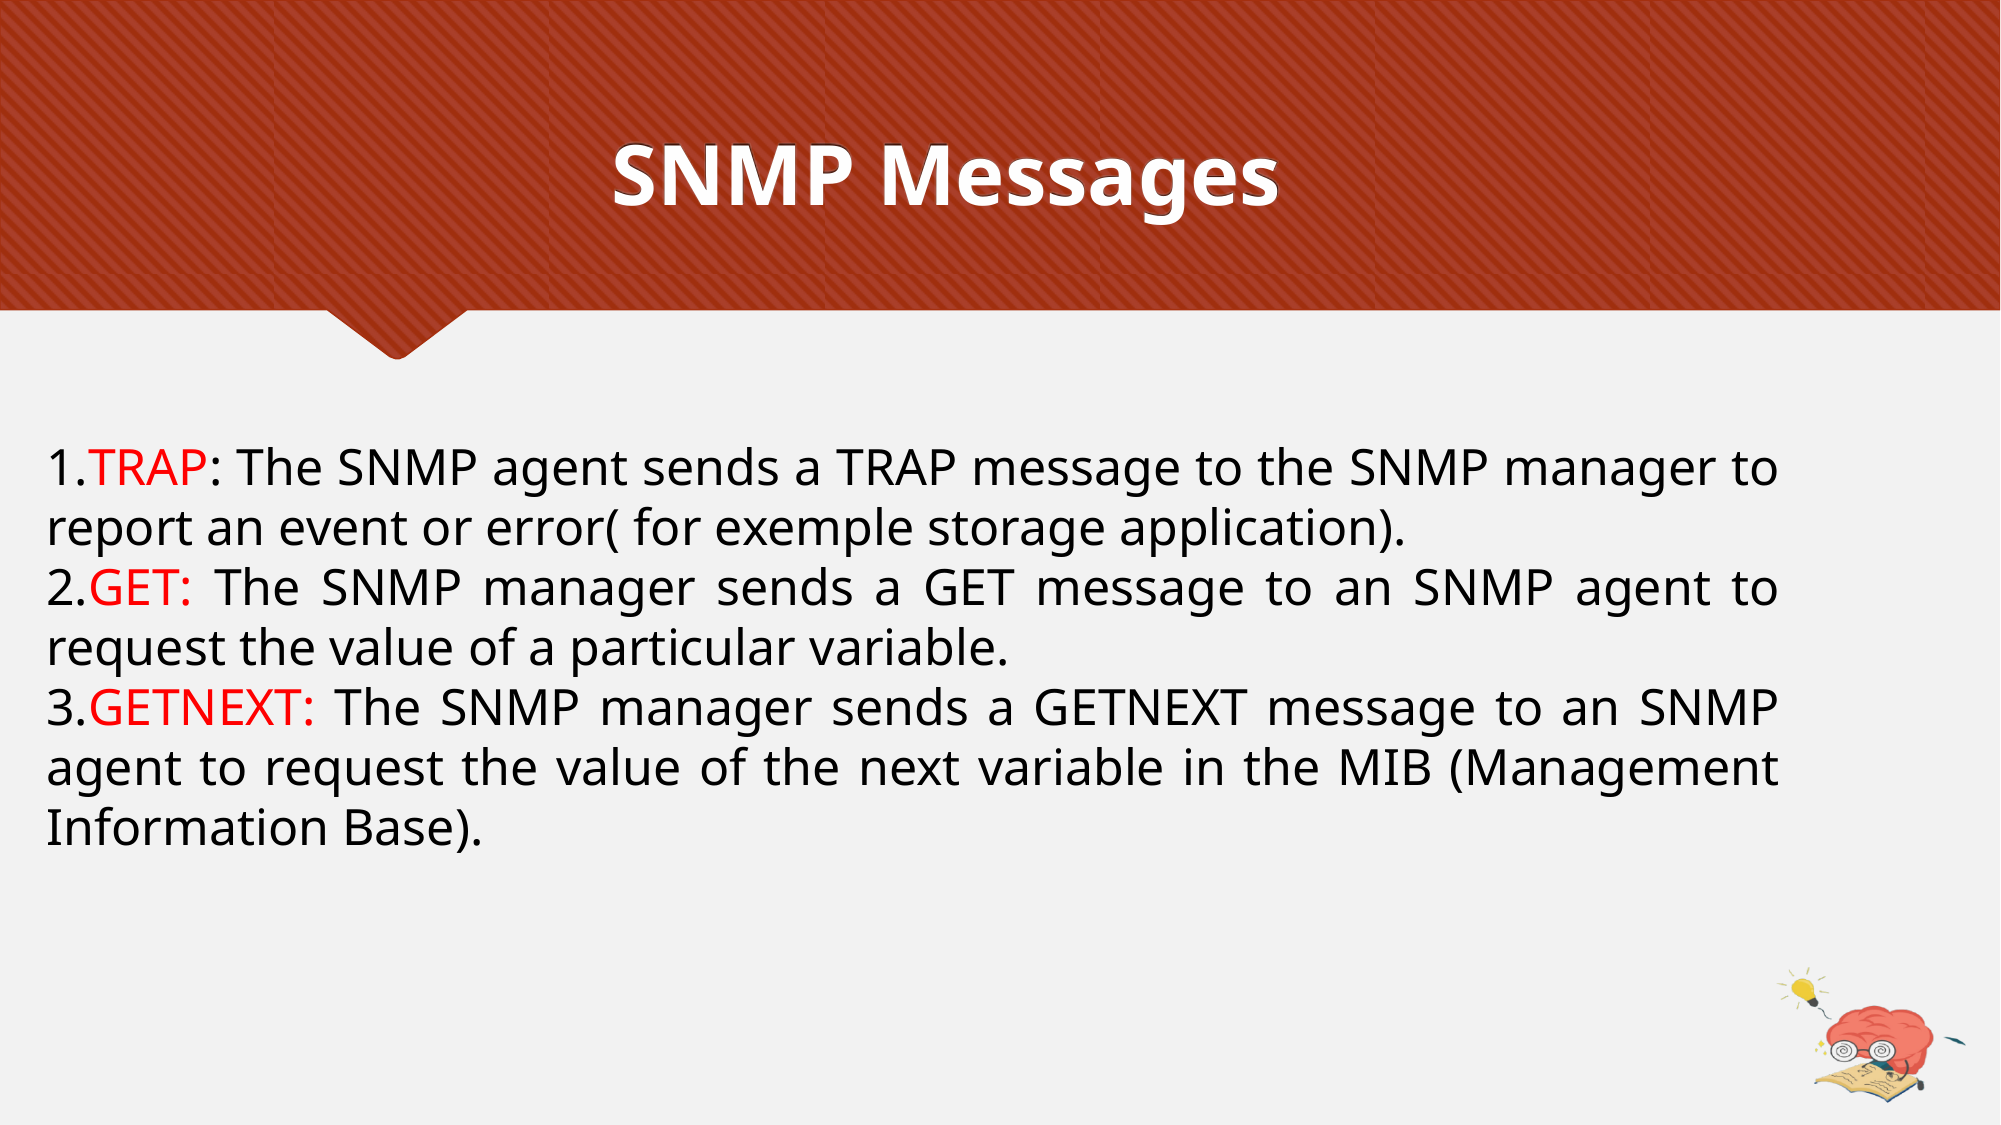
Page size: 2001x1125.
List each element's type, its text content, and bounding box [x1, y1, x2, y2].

text_box TRAP: The SNMP agent sends a TRAP message to the SNMP manager to report an event or error( for exemple storage application). GET: The SNMP manager sends a GET message to an SNMP agent to request the value of a particular variable. GETNEXT: The SNMP manager sends a GETNEXT message to an SNMP agent to request the value of the next variable in the MIB (Management Information Base). [31, 427, 1863, 807]
title SNMP Messages [330, 66, 1563, 230]
picture [1734, 952, 2000, 1119]
